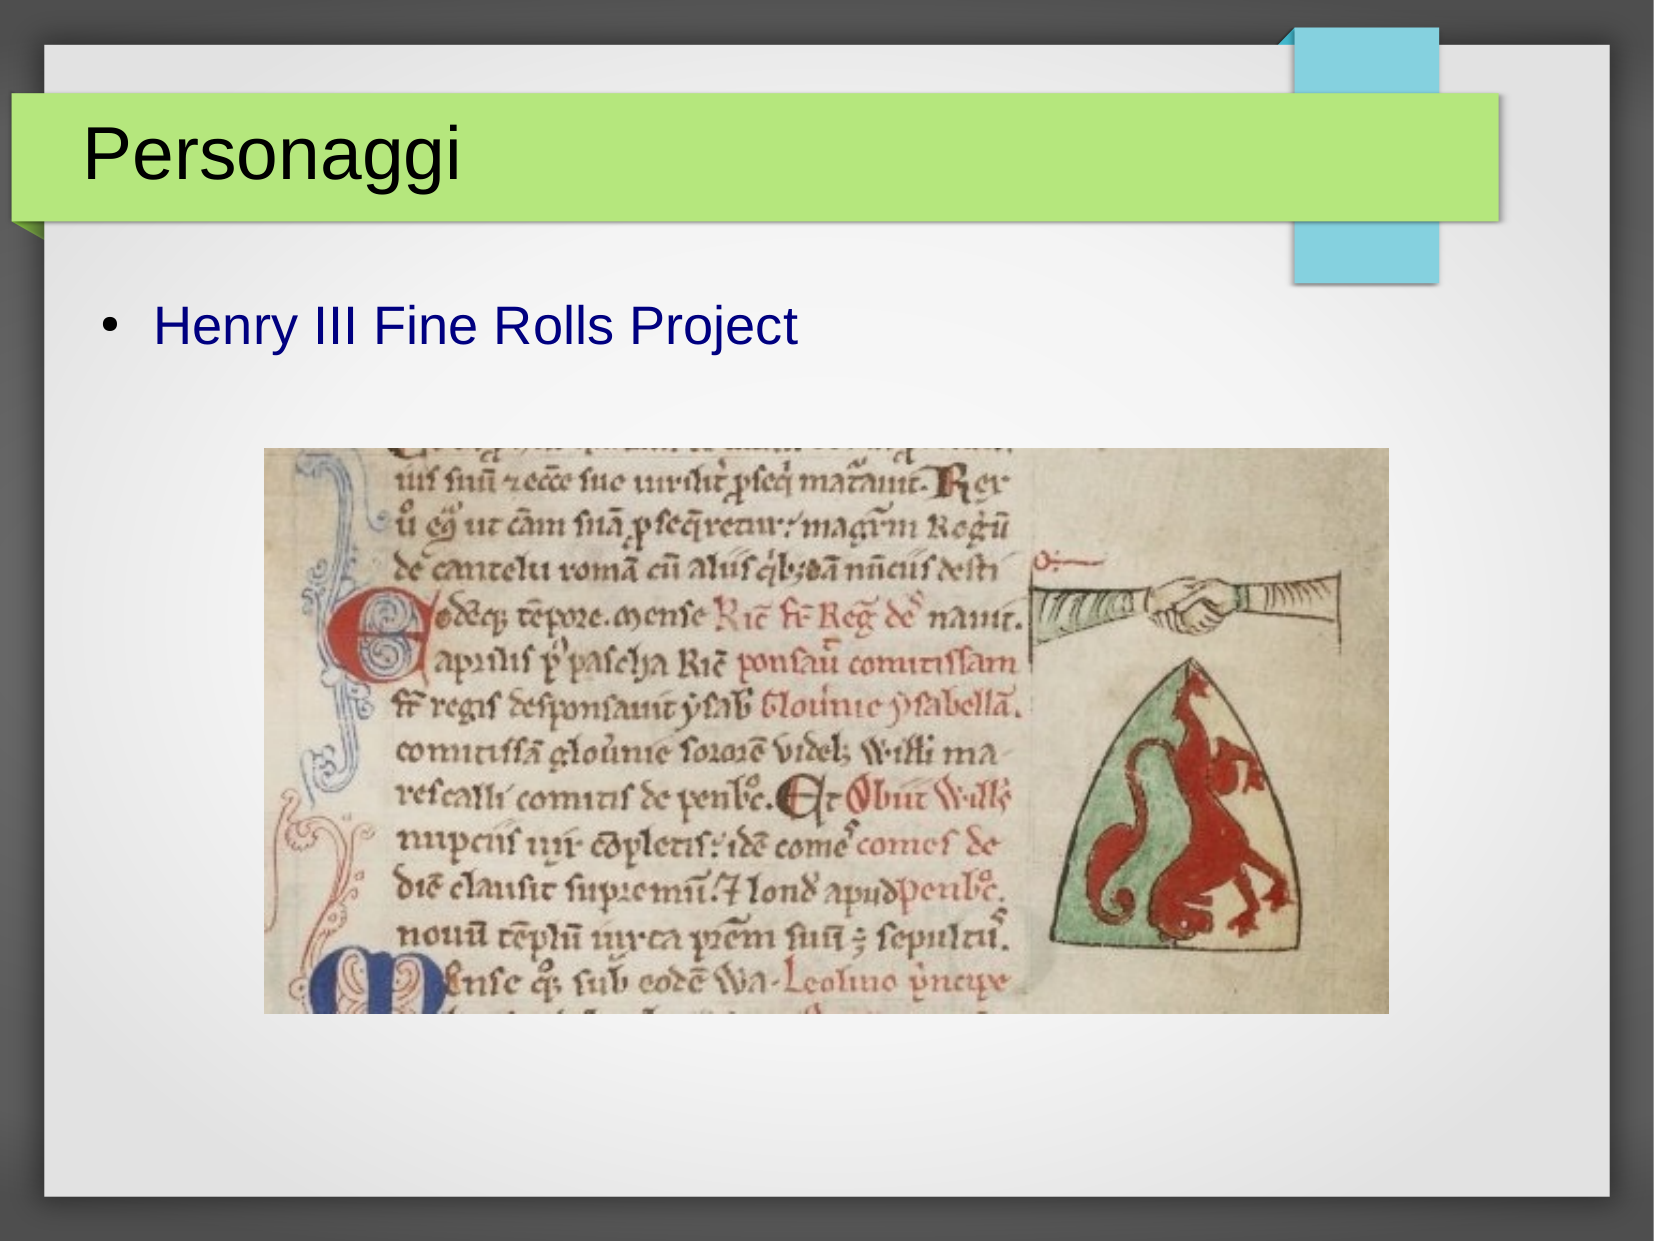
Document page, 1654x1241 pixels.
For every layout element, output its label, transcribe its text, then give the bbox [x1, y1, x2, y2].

title Personaggi [82, 94, 1264, 213]
picture [0, 0, 1654, 1241]
list Henry III Fine Rolls Project [82, 295, 1571, 426]
